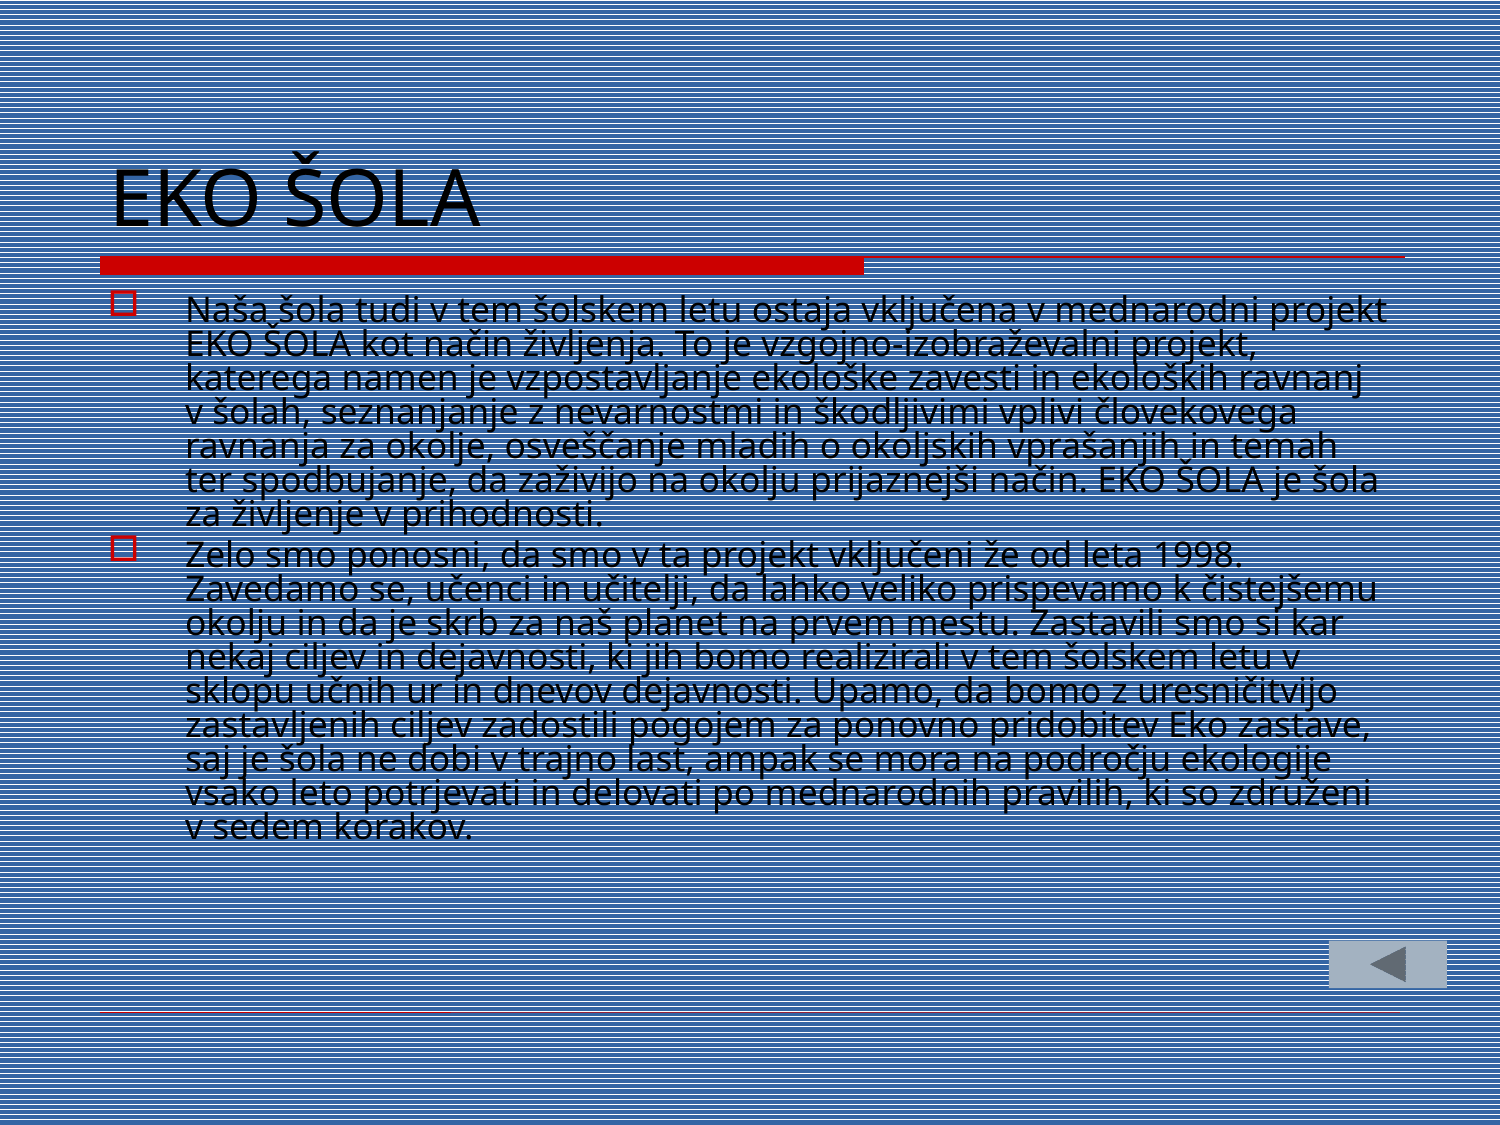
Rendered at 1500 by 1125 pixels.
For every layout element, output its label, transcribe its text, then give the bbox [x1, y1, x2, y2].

title EKO ŠOLA [94, 50, 1407, 250]
text_box [1328, 940, 1447, 989]
list Naša šola tudi v tem šolskem letu ostaja vključena v mednarodni projekt EKO ŠOLA kot način življenja. To je vzgojno-izobraževalni projekt, katerega namen je vzpostavljanje ekološke zavesti in ekoloških ravnanj v šolah, seznanjanje z nevarnostmi in škodljivimi vplivi človekovega ravnanja za okolje, osveščanje mladih o okoljskih vprašanjih in temah ter spodbujanje, da zaživijo na okolju prijaznejši način. EKO ŠOLA je šola za življenje v prihodnosti. Zelo smo ponosni, da smo v ta projekt vključeni že od leta 1998. Zavedamo se, učenci in učitelji, da lahko veliko prispevamo k čistejšemu okolju in da je skrb za naš planet na prvem mestu. Zastavili smo si kar nekaj ciljev in dejavnosti, ki jih bomo realizirali v tem šolskem letu v sklopu učnih ur in dnevov dejavnosti. Upamo, da bomo z uresničitvijo zastavljenih ciljev zadostili pogojem za ponovno pridobitev Eko zastave, saj je šola ne dobi v trajno last, ampak se mora na področju ekologije vsako leto potrjevati in delovati po mednarodnih pravilih, ki so združeni v sedem korakov. [92, 287, 1406, 988]
